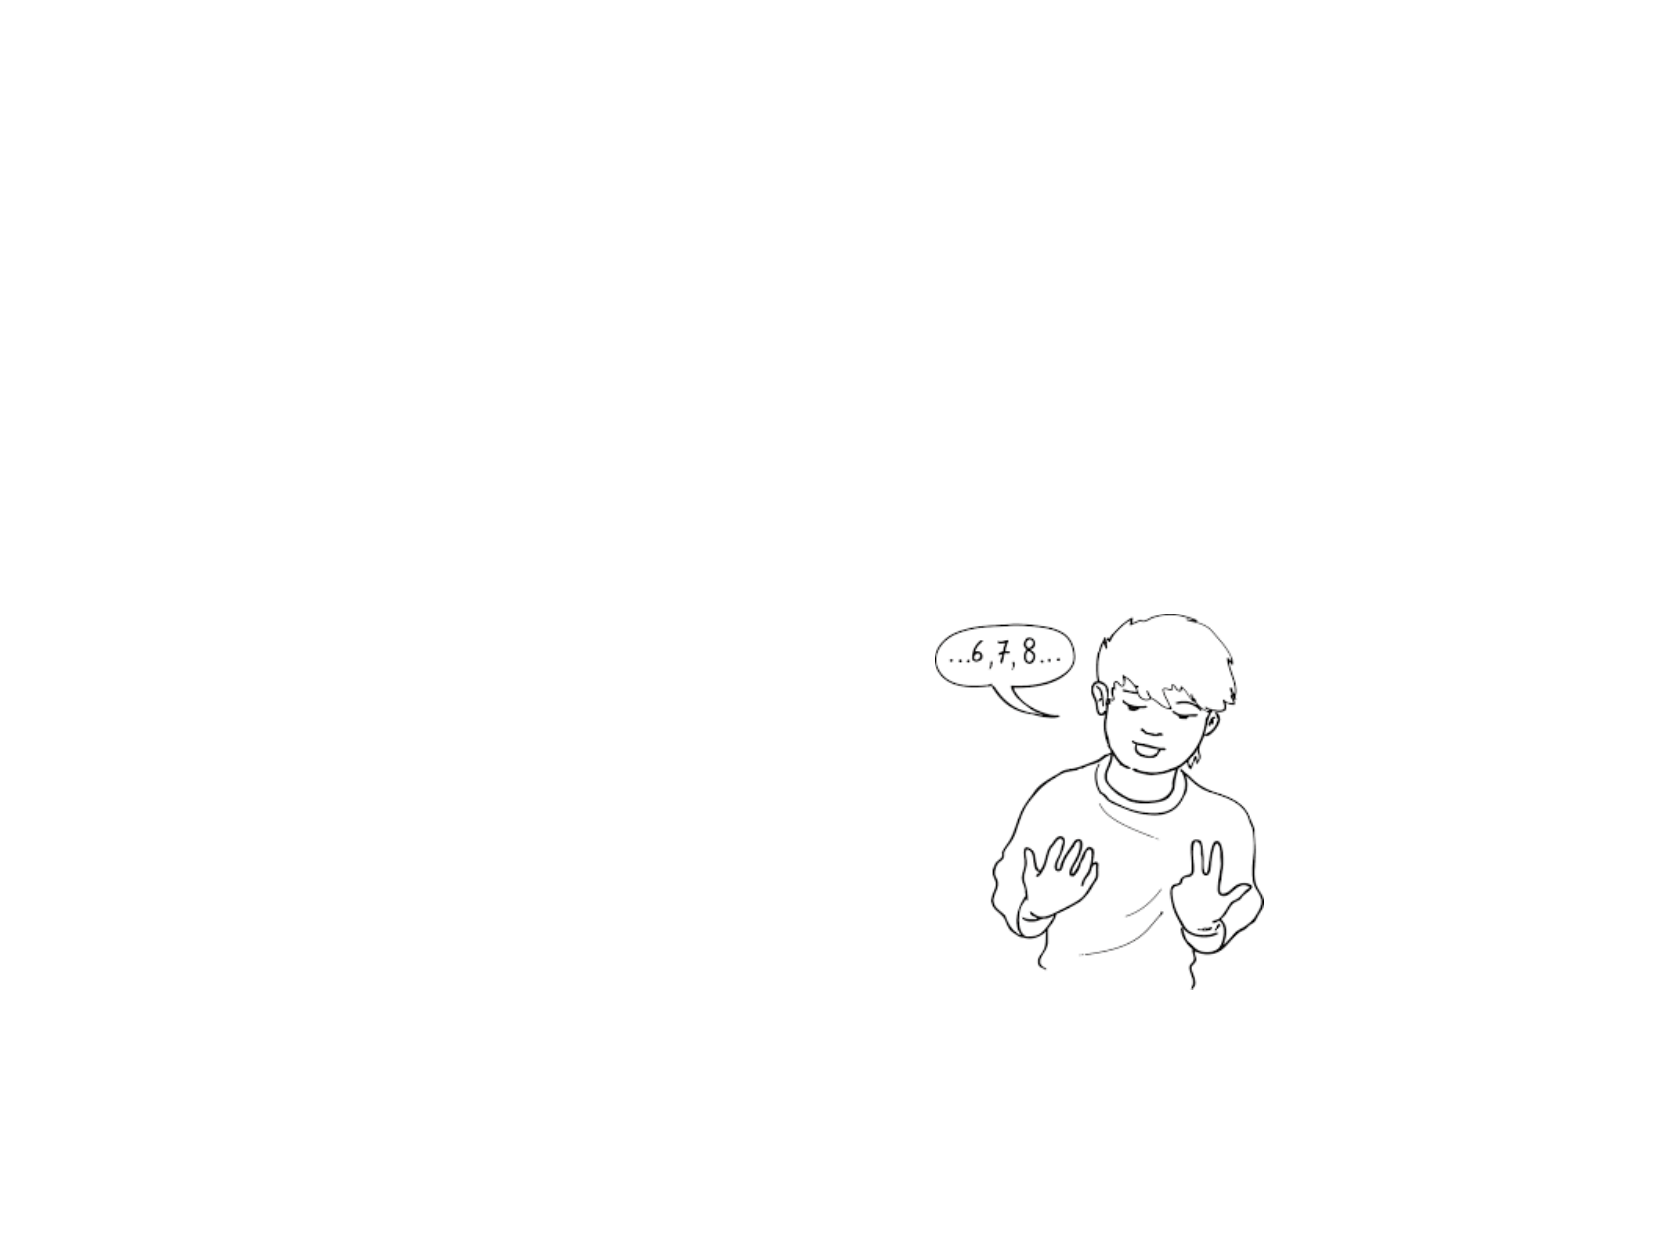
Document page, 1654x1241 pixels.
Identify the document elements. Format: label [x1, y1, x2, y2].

picture [935, 614, 1264, 990]
